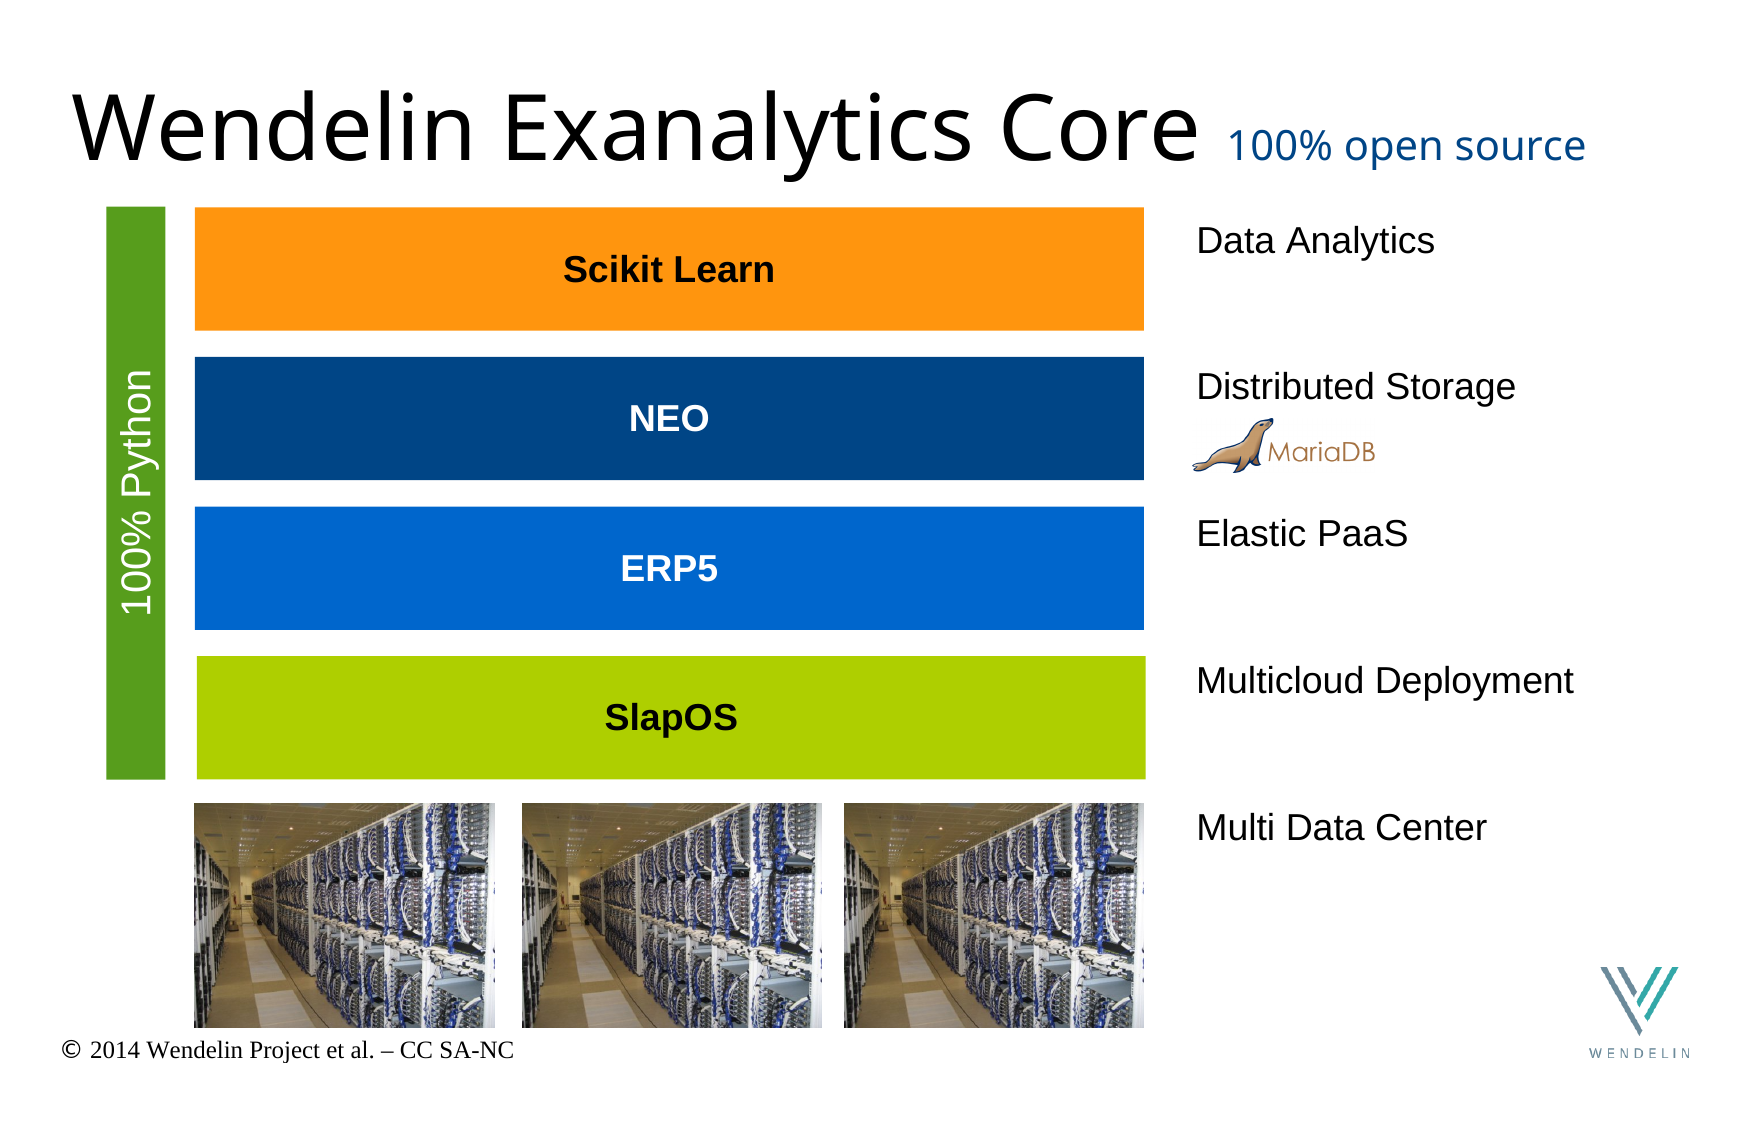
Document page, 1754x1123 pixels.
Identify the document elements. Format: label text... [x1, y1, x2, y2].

picture [1589, 967, 1689, 1058]
text_box SlapOS [196, 656, 1146, 780]
picture [194, 803, 495, 1028]
text_box Multicloud Deployment [1196, 659, 1754, 702]
text_box Scikit Learn [194, 207, 1144, 331]
text_box NEO [194, 356, 1144, 481]
title Wendelin Exanalytics Core 100% open source [71, 63, 1707, 187]
text_box 100% Python [106, 206, 166, 780]
text_box ERP5 [194, 506, 1144, 630]
picture [522, 803, 822, 1028]
text_box Elastic PaaS [1196, 512, 1716, 555]
picture [1192, 418, 1375, 473]
text_box Multi Data Center [1196, 806, 1754, 849]
text_box Data Analytics [1196, 218, 1716, 262]
text_box Distributed Storage [1196, 365, 1716, 408]
picture [844, 803, 1144, 1028]
